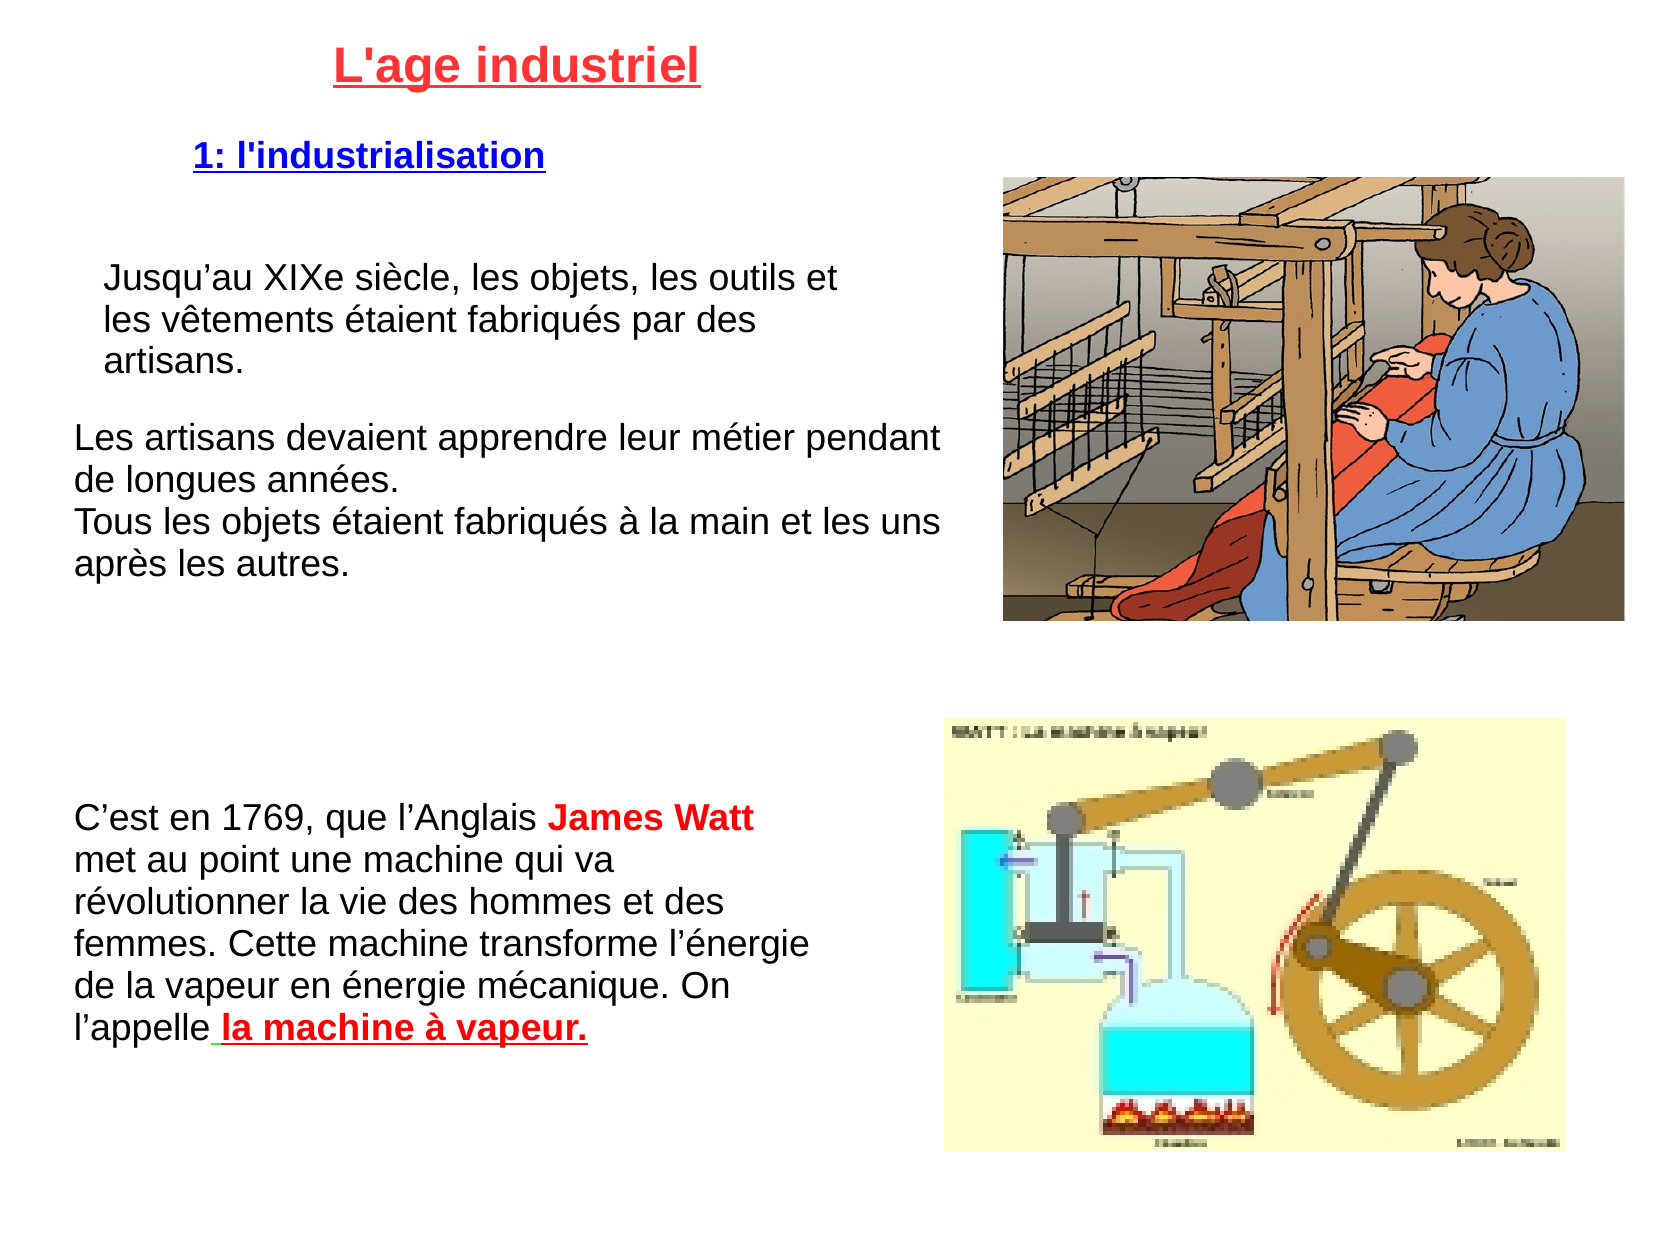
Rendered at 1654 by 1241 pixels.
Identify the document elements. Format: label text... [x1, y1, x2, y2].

picture [944, 718, 1565, 1152]
text_box C’est en 1769, que l’Anglais James Watt met au point une machine qui va révolutionner la vie des hommes et des femmes. Cette machine transforme l’énergie de la vapeur en énergie mécanique. On l’appelle la machine à vapeur. [59, 789, 827, 1059]
text_box Jusqu’au XIXe siècle, les objets, les outils et les vêtements étaient fabriqués par des artisans. [88, 206, 895, 390]
text_box Les artisans devaient apprendre leur métier pendant de longues années. Tous les objets étaient fabriqués à la main et les uns après les autres. [59, 324, 975, 663]
picture [1003, 177, 1625, 621]
text_box L'age industriel 1: l'industrialisation [178, 29, 857, 188]
